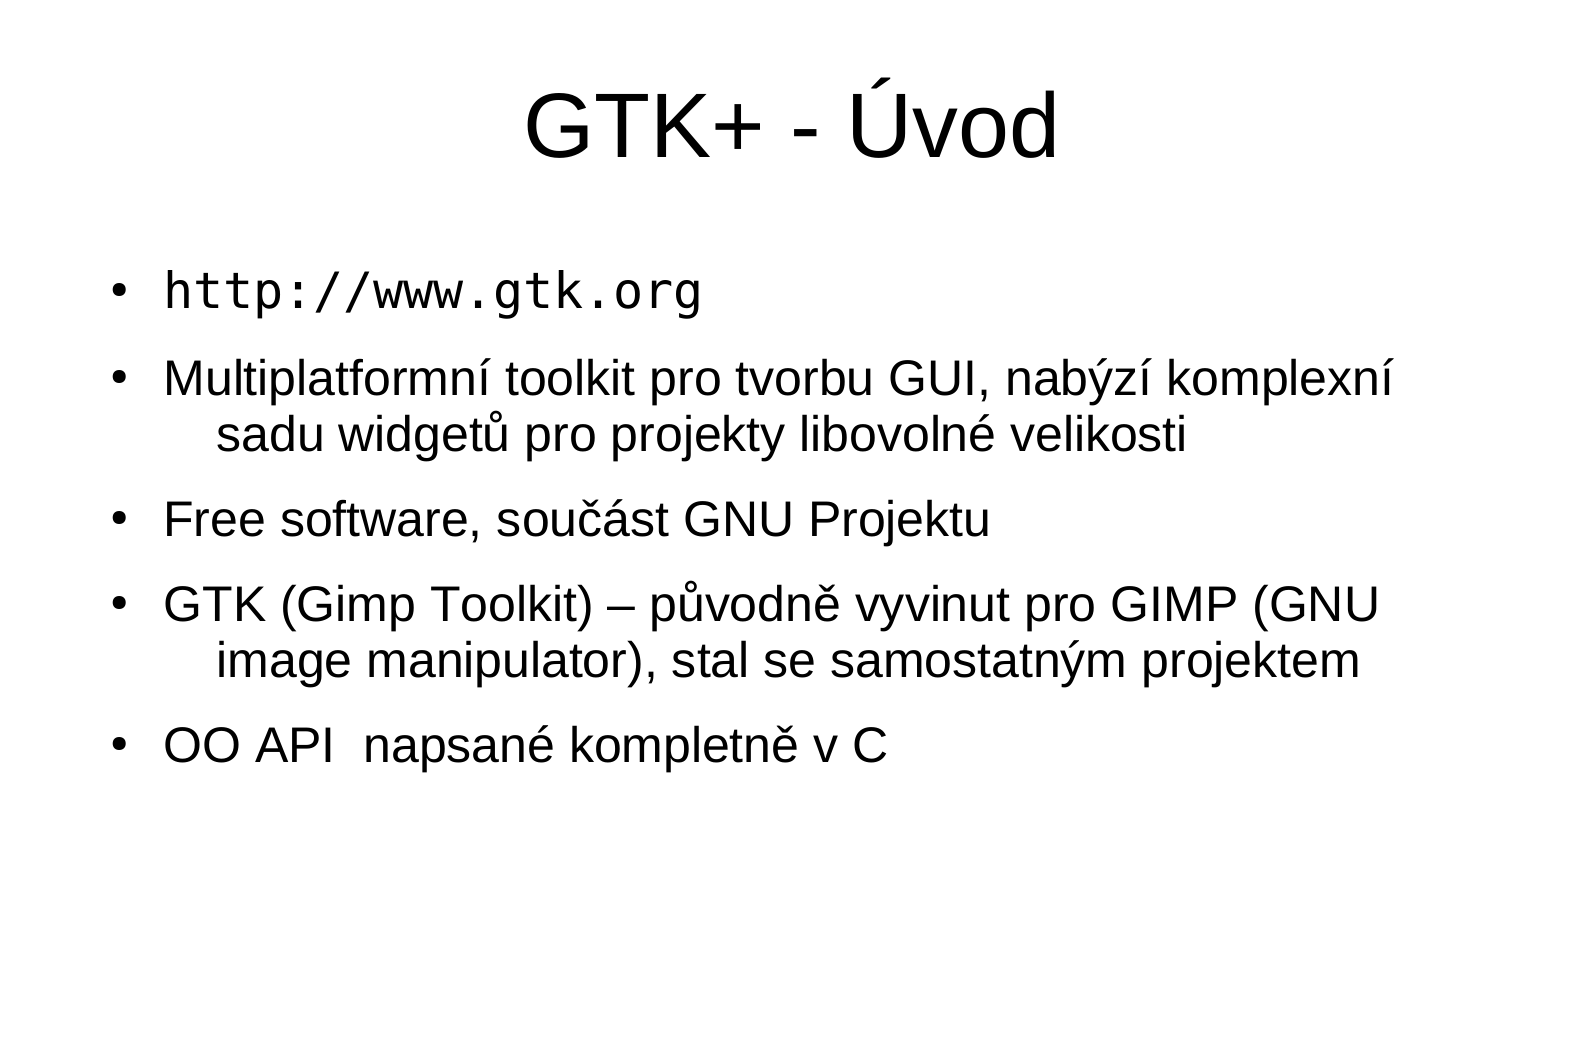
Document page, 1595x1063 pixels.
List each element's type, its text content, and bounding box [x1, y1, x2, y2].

list http://www.gtk.org Multiplatformní toolkit pro tvorbu GUI, nabýzí komplexní sadu widgetů pro projekty libovolné velikosti Free software, součást GNU Projektu GTK (Gimp Toolkit) – původně vyvinut pro GIMP (GNU image manipulator), stal se samostatným projektem OO API napsané kompletně v C [75, 262, 1510, 965]
title GTK+ - Úvod [75, 37, 1510, 216]
